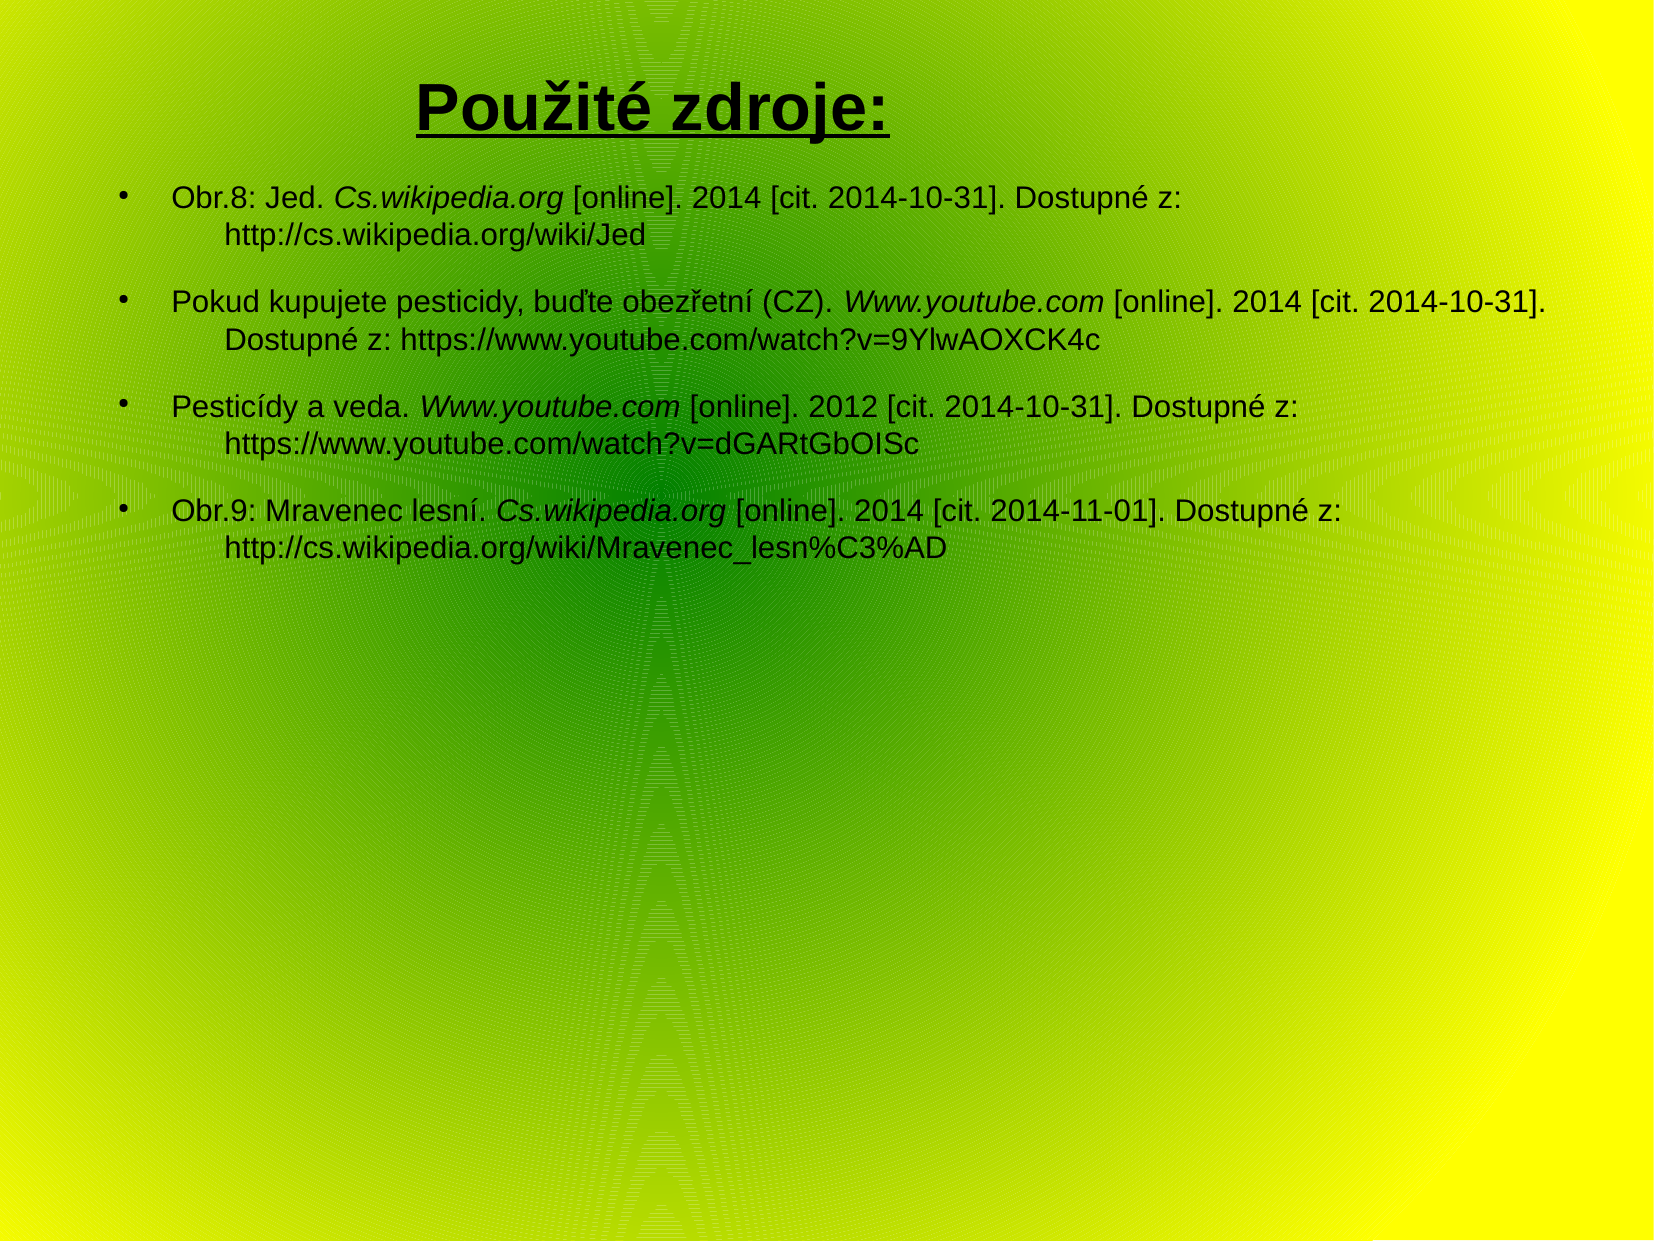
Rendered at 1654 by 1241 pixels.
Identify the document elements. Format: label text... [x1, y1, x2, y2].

title Použité zdroje: [82, 0, 1571, 177]
list Obr.8: Jed. Cs.wikipedia.org [online]. 2014 [cit. 2014-10-31]. Dostupné z: http://cs.wikipedia.org/wiki/Jed Pokud kupujete pesticidy, buďte obezřetní (CZ). Www.youtube.com [online]. 2014 [cit. 2014-10-31]. Dostupné z: https://www.youtube.com/watch?v=9YlwAOXCK4c Pesticídy a veda. Www.youtube.com [online]. 2012 [cit. 2014-10-31]. Dostupné z: https://www.youtube.com/watch?v=dGARtGbOISc Obr.9: Mravenec lesní. Cs.wikipedia.org [online]. 2014 [cit. 2014-11-01]. Dostupné z: http://cs.wikipedia.org/wiki/Mravenec_lesn%C3%AD [82, 177, 1571, 996]
